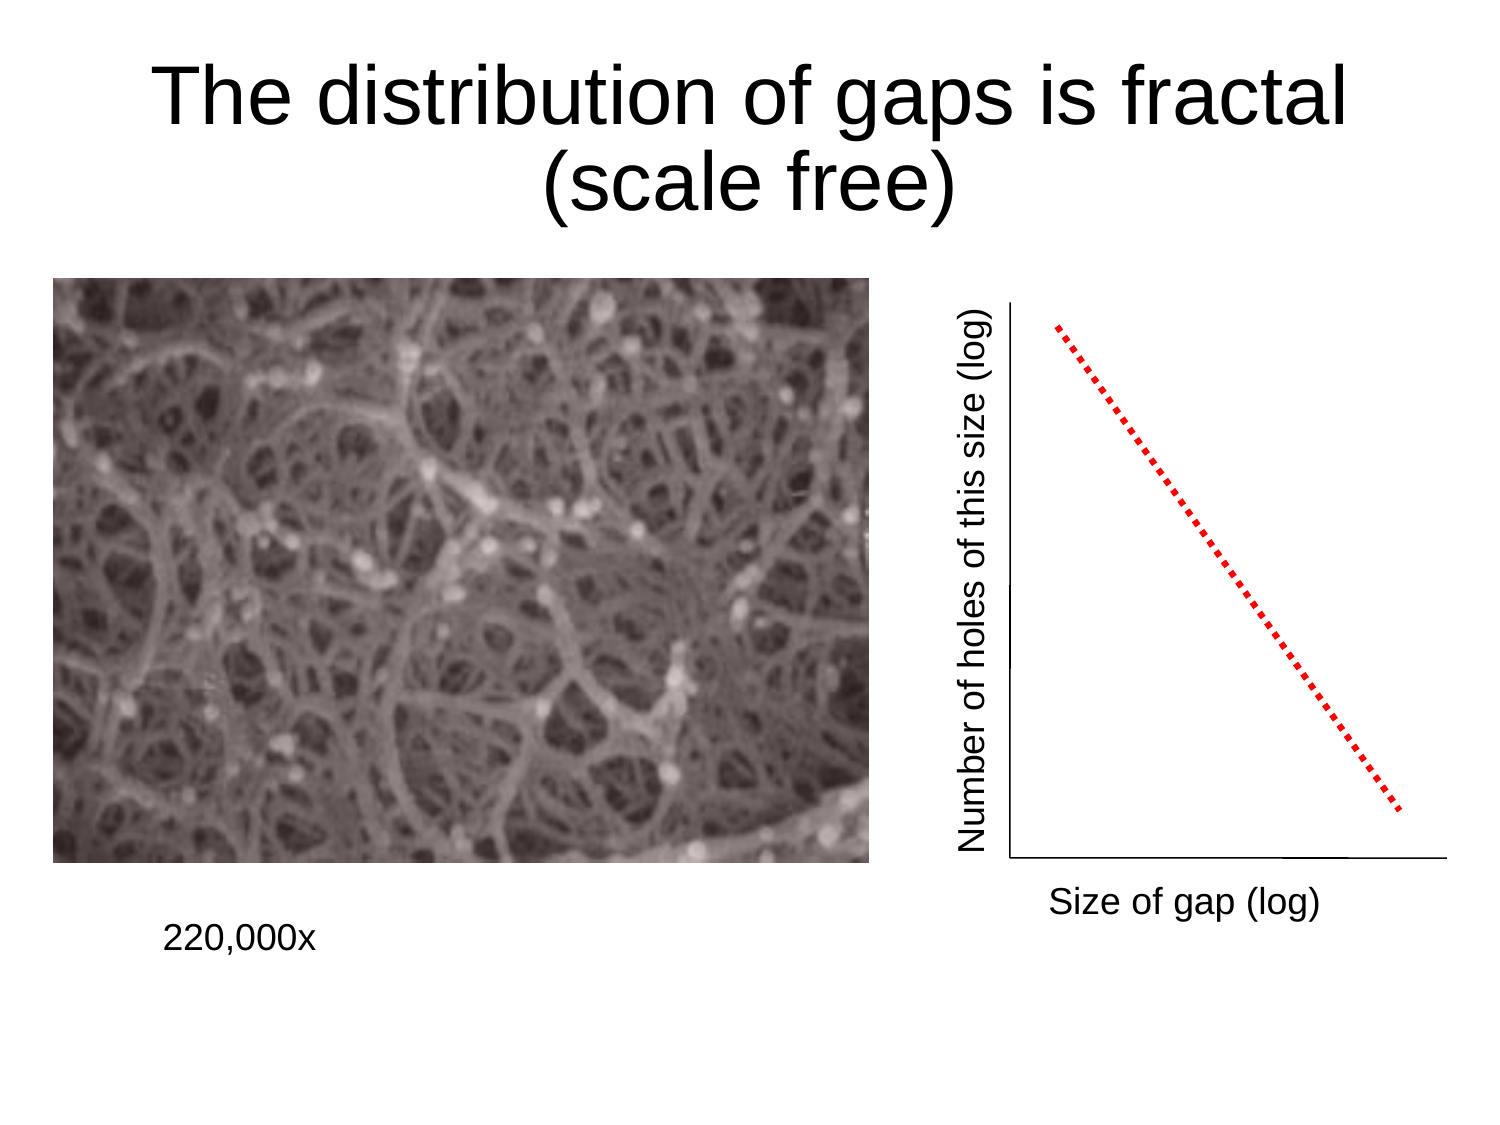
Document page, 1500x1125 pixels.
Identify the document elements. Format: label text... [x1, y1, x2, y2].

text_box Size of gap (log) [1033, 869, 1412, 930]
text_box 220,000x [147, 904, 703, 966]
text_box Number of holes of this size (log) [938, 278, 1000, 870]
chart [53, 278, 869, 863]
title The distribution of gaps is fractal (scale free) [75, 37, 1426, 240]
